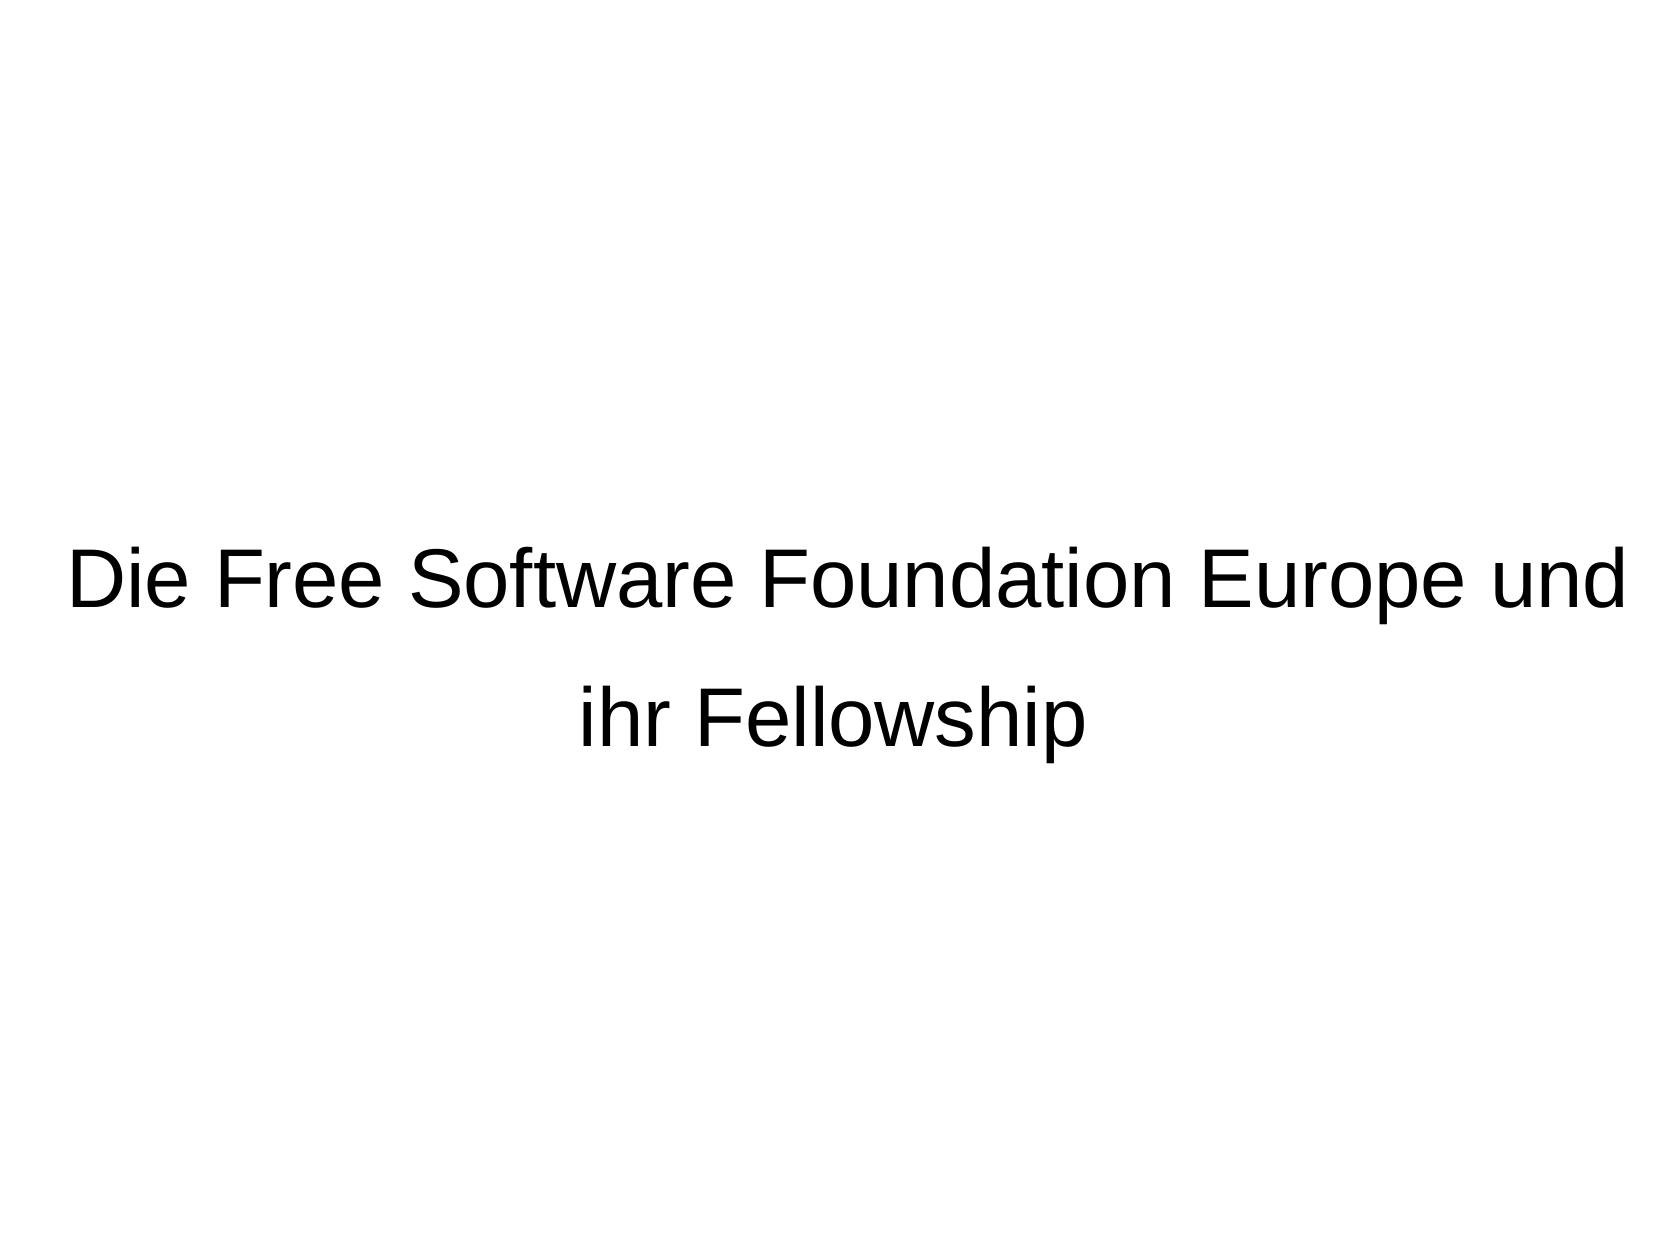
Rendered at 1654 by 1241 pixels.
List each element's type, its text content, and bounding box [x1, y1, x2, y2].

text_box Die Free Software Foundation Europe und ihr Fellowship [21, 508, 1645, 742]
